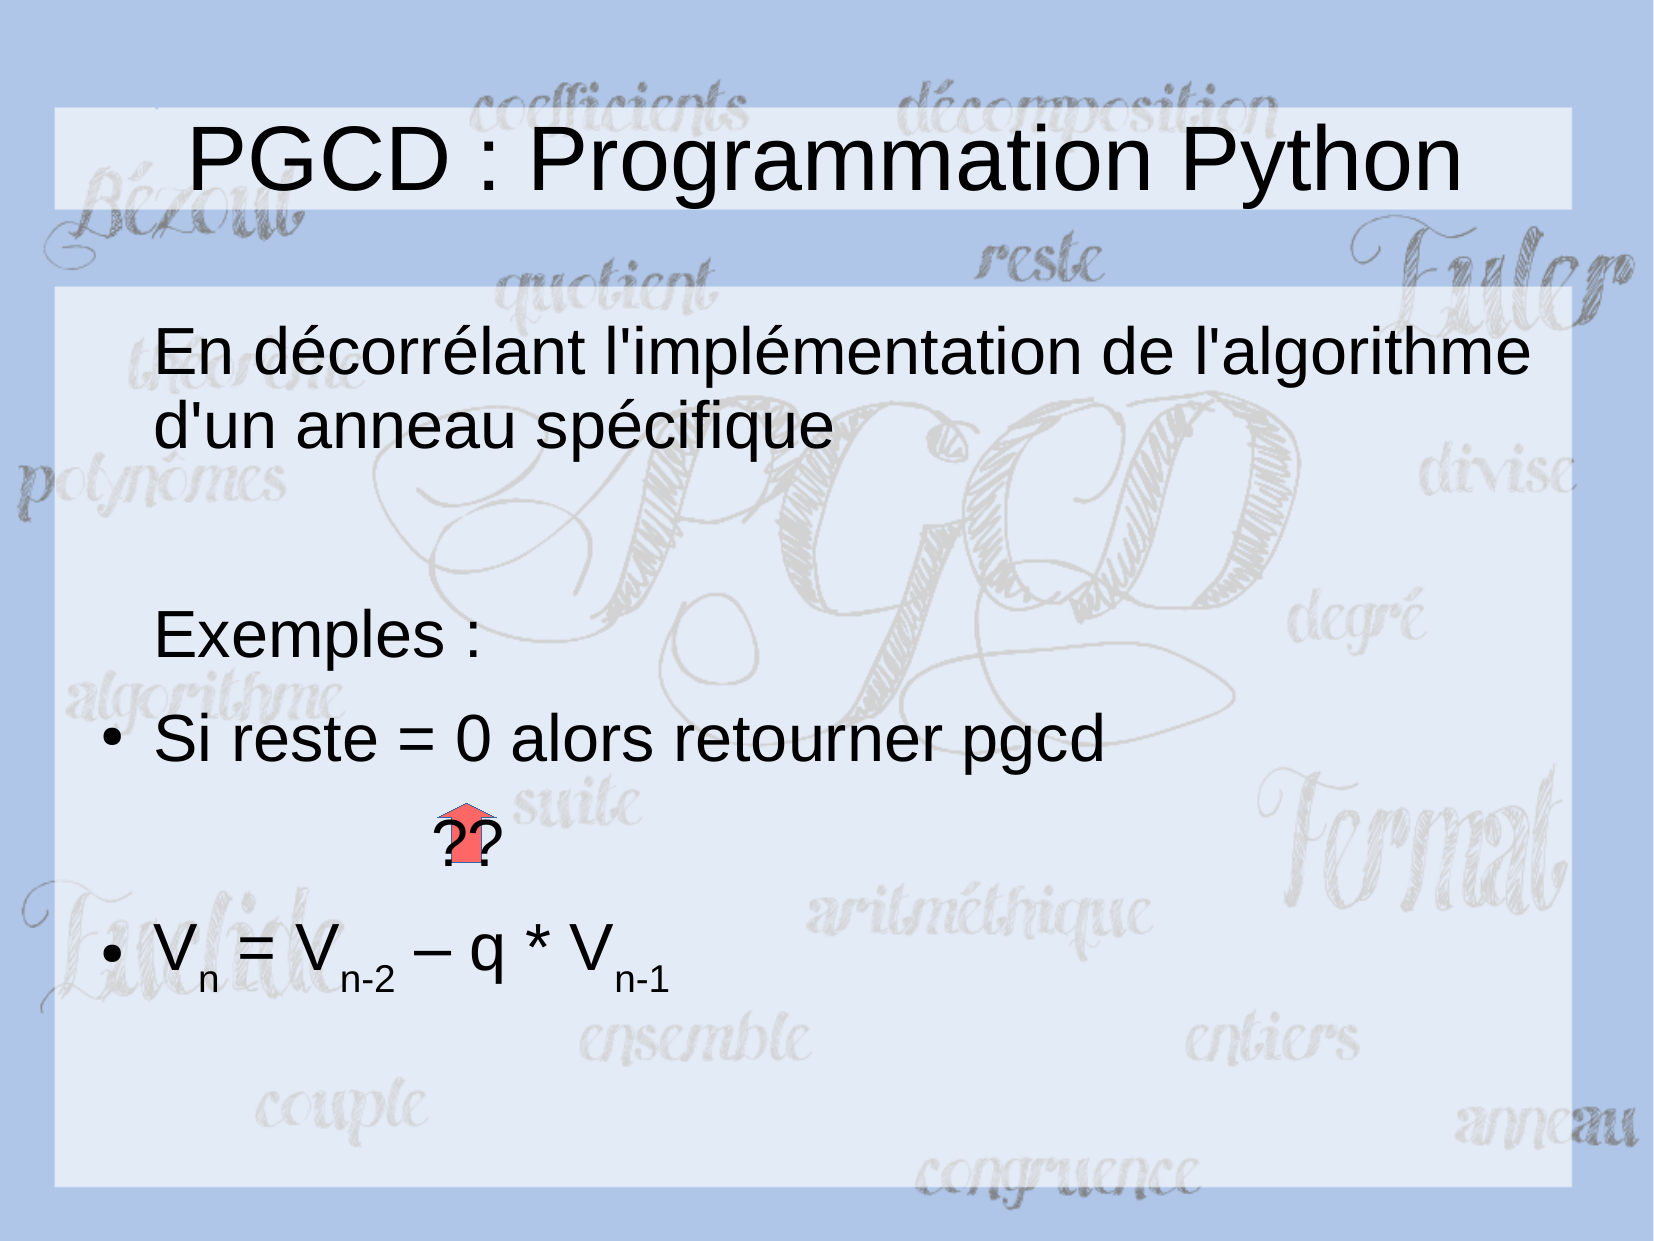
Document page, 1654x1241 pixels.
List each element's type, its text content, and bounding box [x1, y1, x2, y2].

title PGCD : Programmation Python [82, 55, 1571, 263]
list En décorrélant l'implémentation de l'algorithme d'un anneau spécifique Exemples : Si reste = 0 alors retourner pgcd ?? Vn = Vn-2 – q * Vn-1 [82, 313, 1571, 1033]
picture [0, 0, 1654, 1241]
